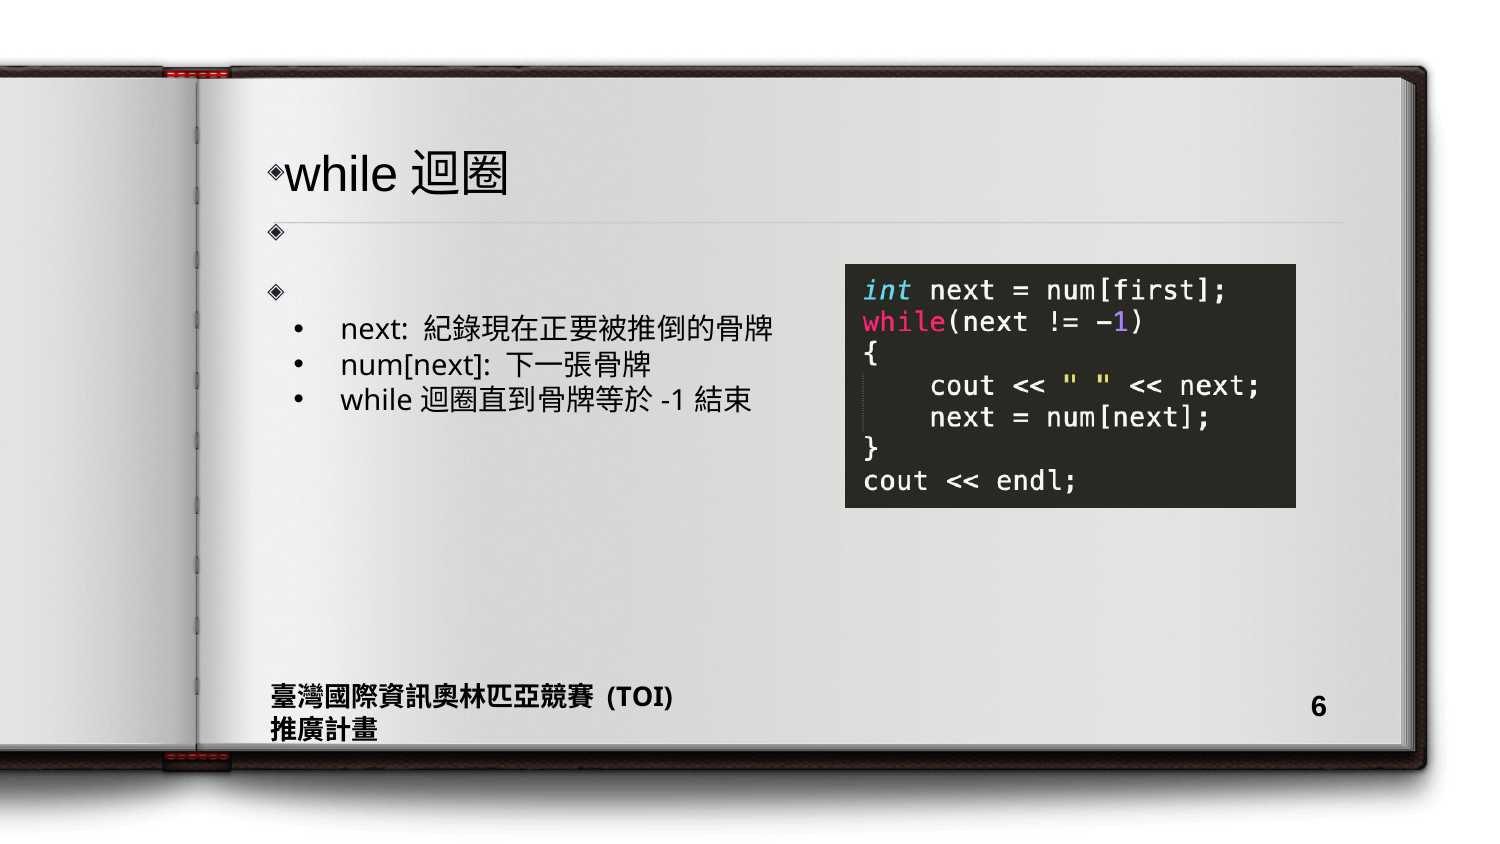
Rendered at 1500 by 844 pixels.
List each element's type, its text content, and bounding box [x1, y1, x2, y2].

text_box while迴圈 [252, 126, 1194, 216]
text_box [1295, 672, 1386, 737]
text_box next: 紀錄現在正要被推倒的骨牌 num[next]: 下一張骨牌 while迴圈直到骨牌等於-1結束 [279, 303, 1413, 641]
picture [845, 264, 1296, 508]
